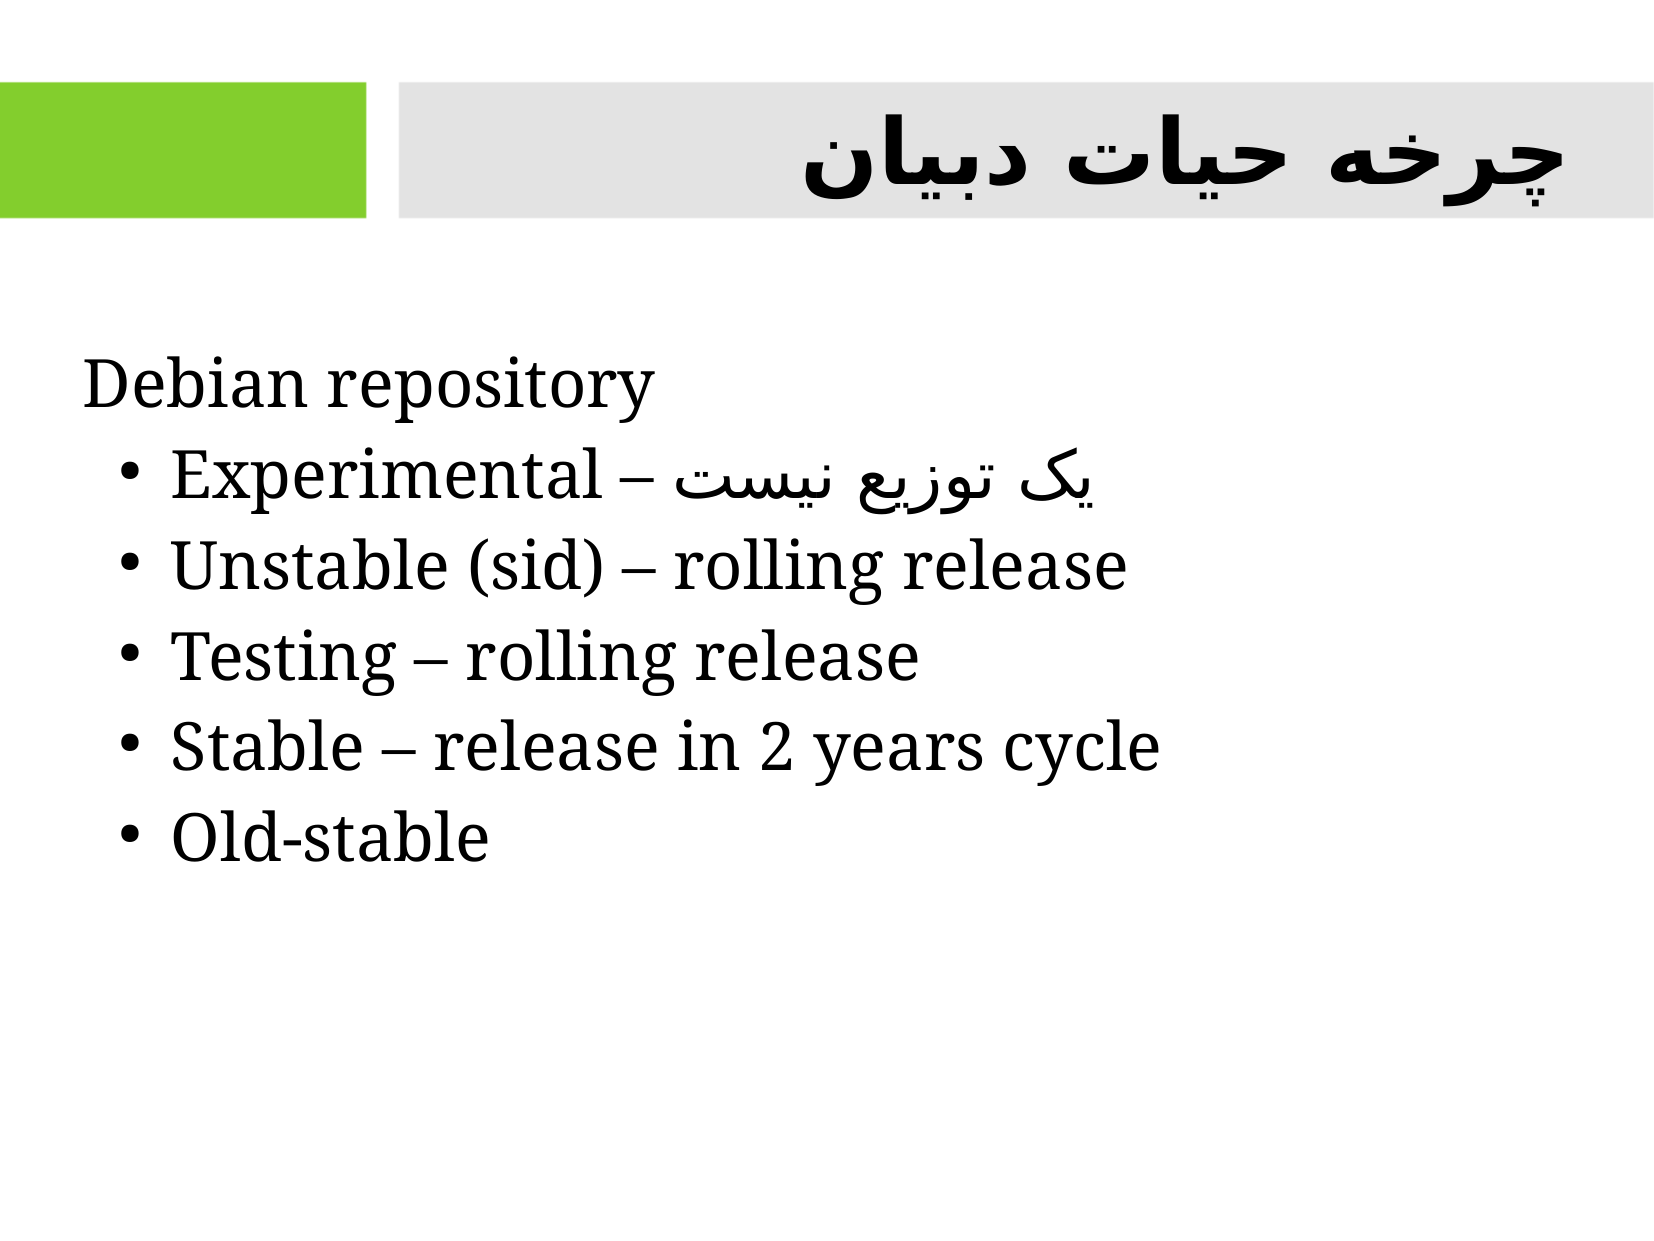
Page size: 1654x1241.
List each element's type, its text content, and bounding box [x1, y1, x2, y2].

subtitle Debian repository Experimental – یک توزیع نیست Unstable (sid) – rolling release Testing – rolling release Stable – release in 2 years cycle Old-stable [82, 290, 1571, 1109]
picture [0, 0, 1654, 1241]
title چرخه حیات دبیان [82, 49, 1571, 257]
